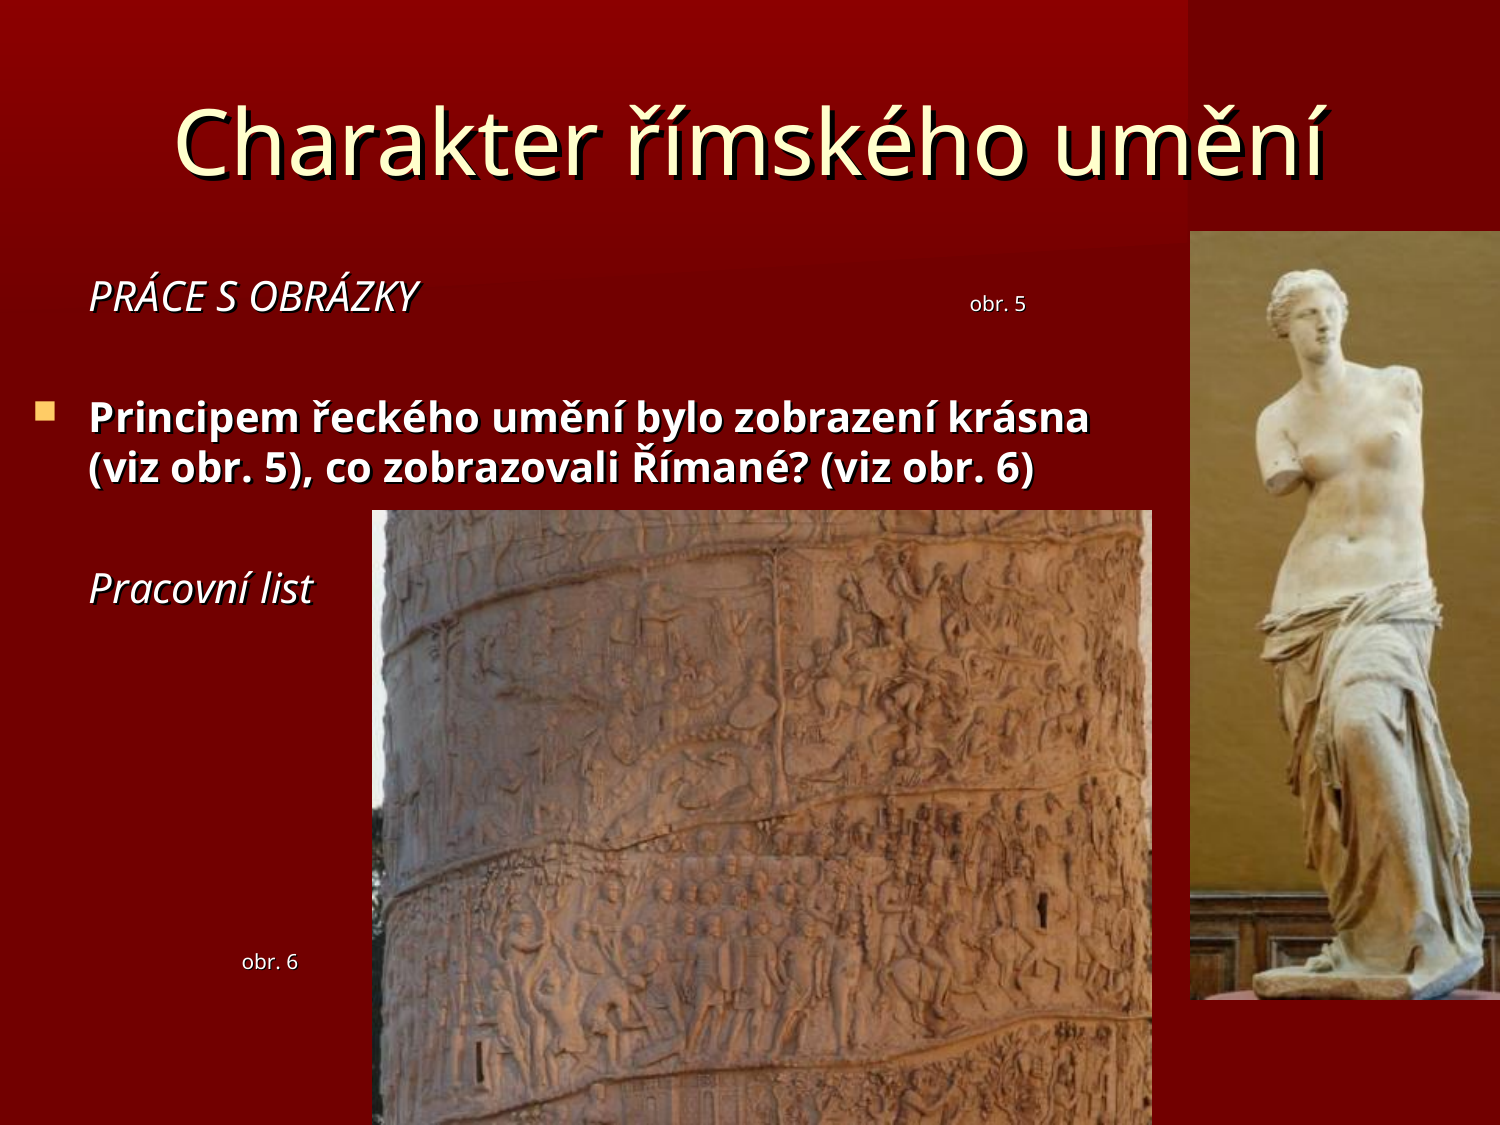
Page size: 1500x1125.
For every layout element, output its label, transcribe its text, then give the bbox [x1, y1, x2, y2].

text_box [1190, 231, 1500, 1000]
text_box [372, 510, 1152, 1125]
title Charakter římského umění [75, 45, 1426, 233]
list PRÁCE S OBRÁZKY obr. 5 Principem řeckého umění bylo zobrazení krásna (viz obr. 5), co zobrazovali Římané? (viz obr. 6) Pracovní list obr. 6 [17, 262, 1176, 1001]
